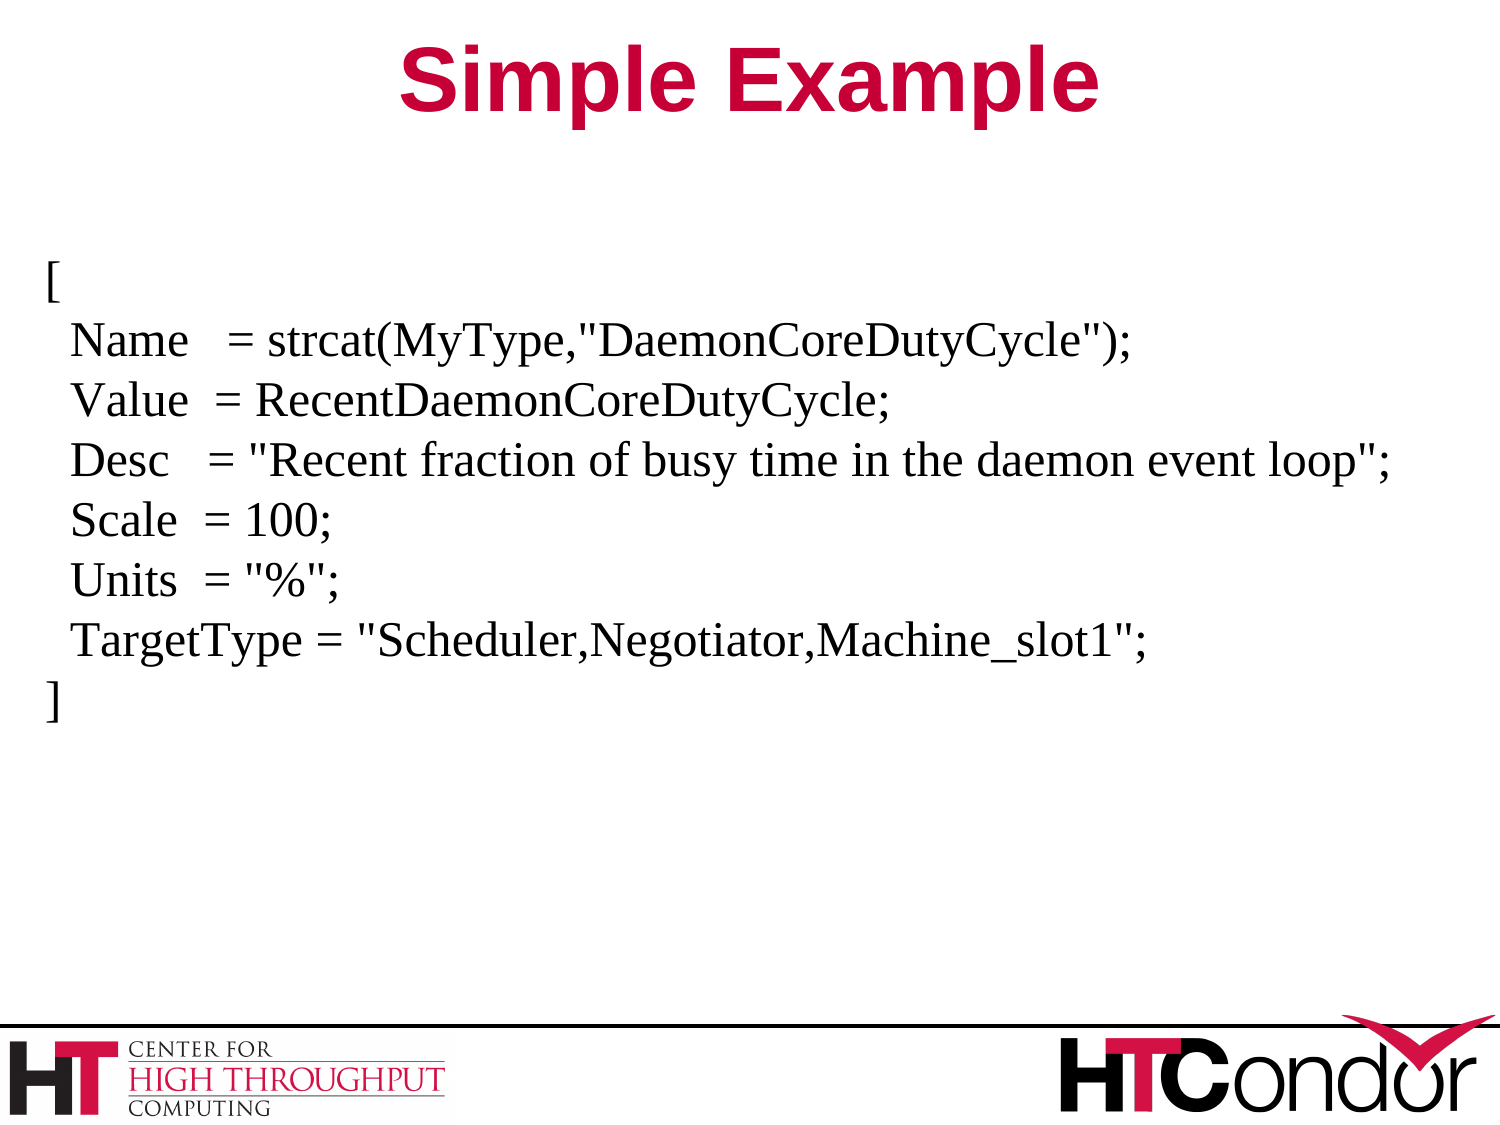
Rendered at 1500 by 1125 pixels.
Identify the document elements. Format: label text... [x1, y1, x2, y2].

picture [0, 1029, 454, 1125]
text_box [ Name = strcat(MyType,"DaemonCoreDutyCycle"); Value = RecentDaemonCoreDutyCycle; Desc = "Recent fraction of busy time in the daemon event loop"; Scale = 100; Units = "%"; TargetType = "Scheduler,Negotiator,Machine_slot1"; ] [30, 238, 1469, 884]
picture [1055, 1014, 1500, 1119]
title Simple Example [0, 0, 1500, 150]
